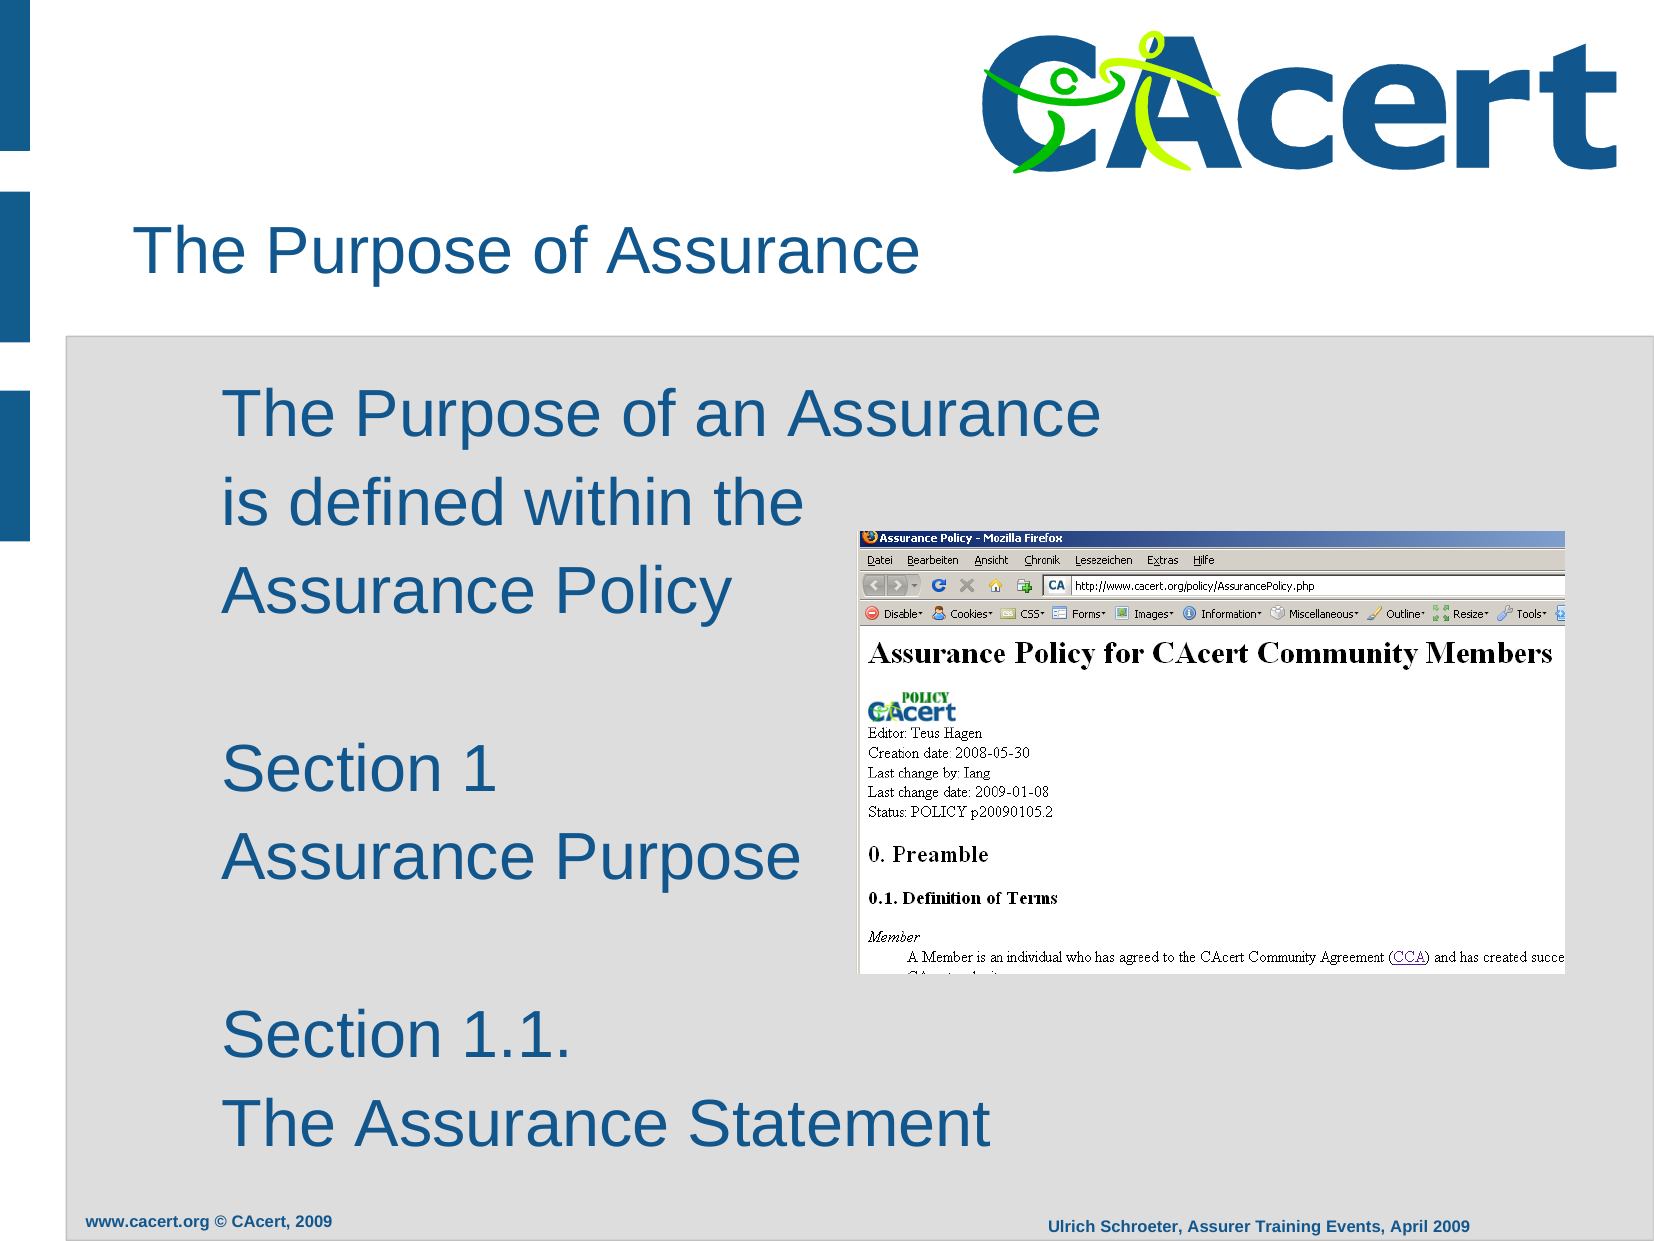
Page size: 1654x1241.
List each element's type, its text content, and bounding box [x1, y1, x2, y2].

picture [856, 531, 1565, 974]
text_box The Purpose of Assurance [118, 191, 938, 296]
text_box The Purpose of an Assurance is defined within the Assurance Policy Section 1 Assurance Purpose Section 1.1. The Assurance Statement [206, 354, 1119, 1182]
